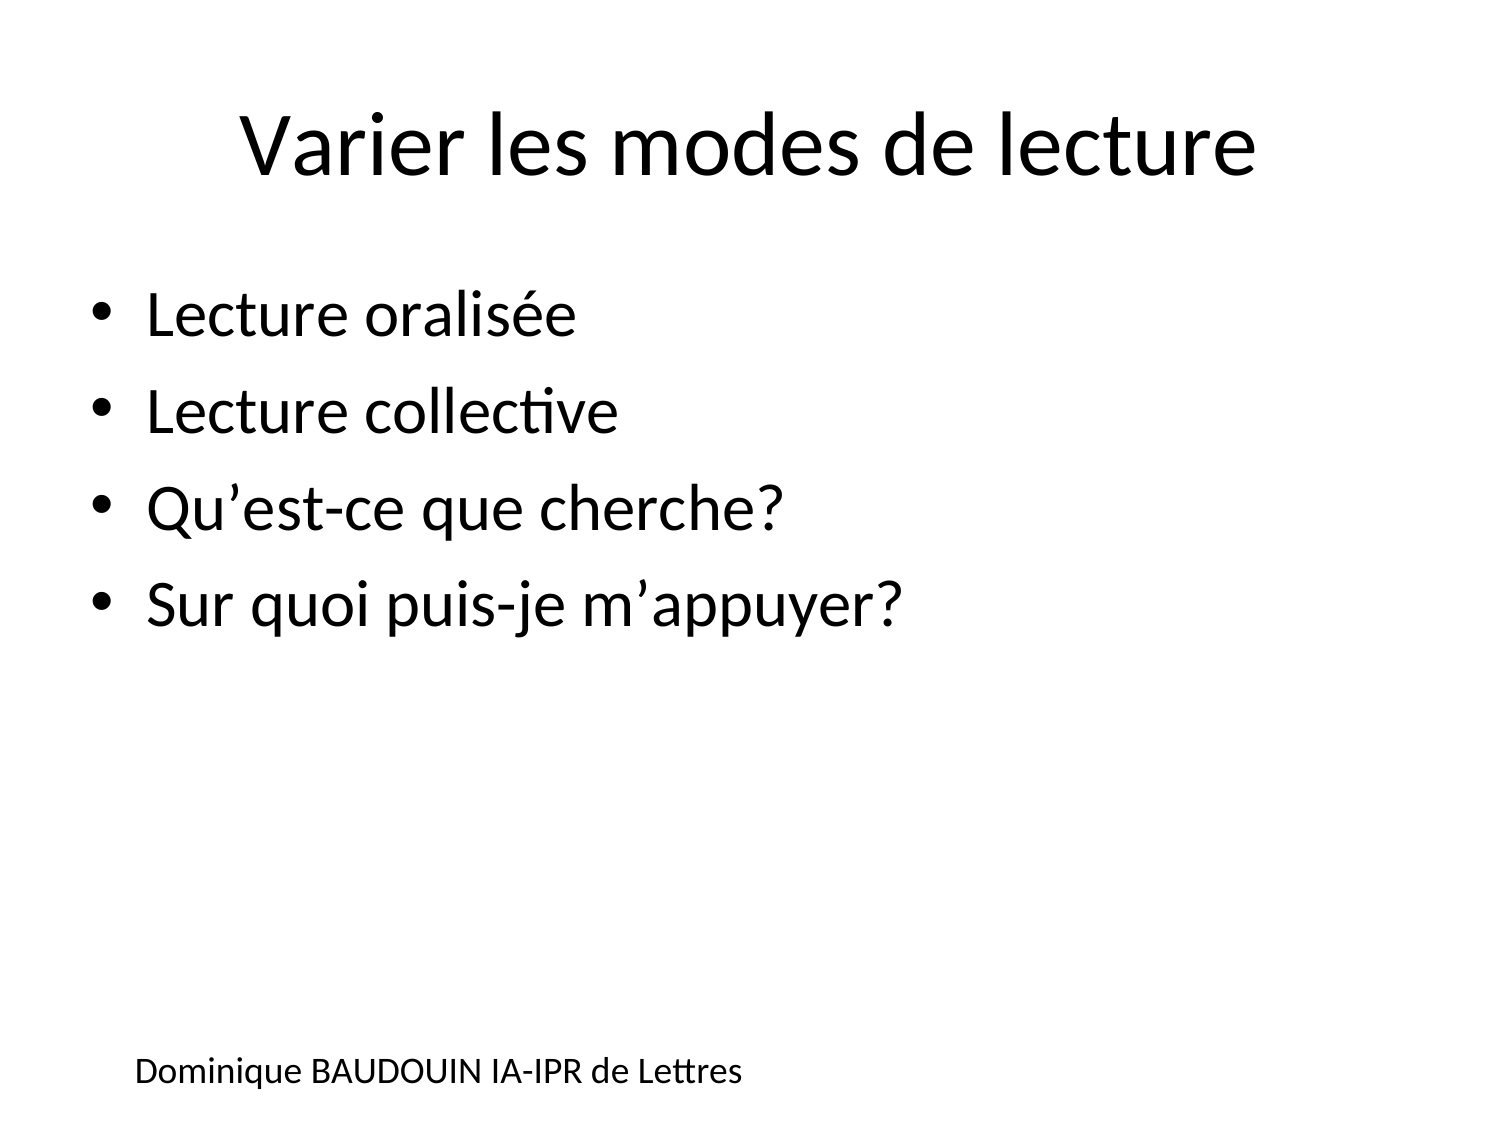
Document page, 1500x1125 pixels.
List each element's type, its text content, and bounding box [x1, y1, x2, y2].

list Lecture oralisée Lecture collective Qu’est-ce que cherche? Sur quoi puis-je m’appuyer? [75, 262, 1426, 1005]
title Varier les modes de lecture [75, 45, 1426, 233]
text_box Dominique BAUDOUIN IA-IPR de Lettres [119, 1038, 759, 1099]
